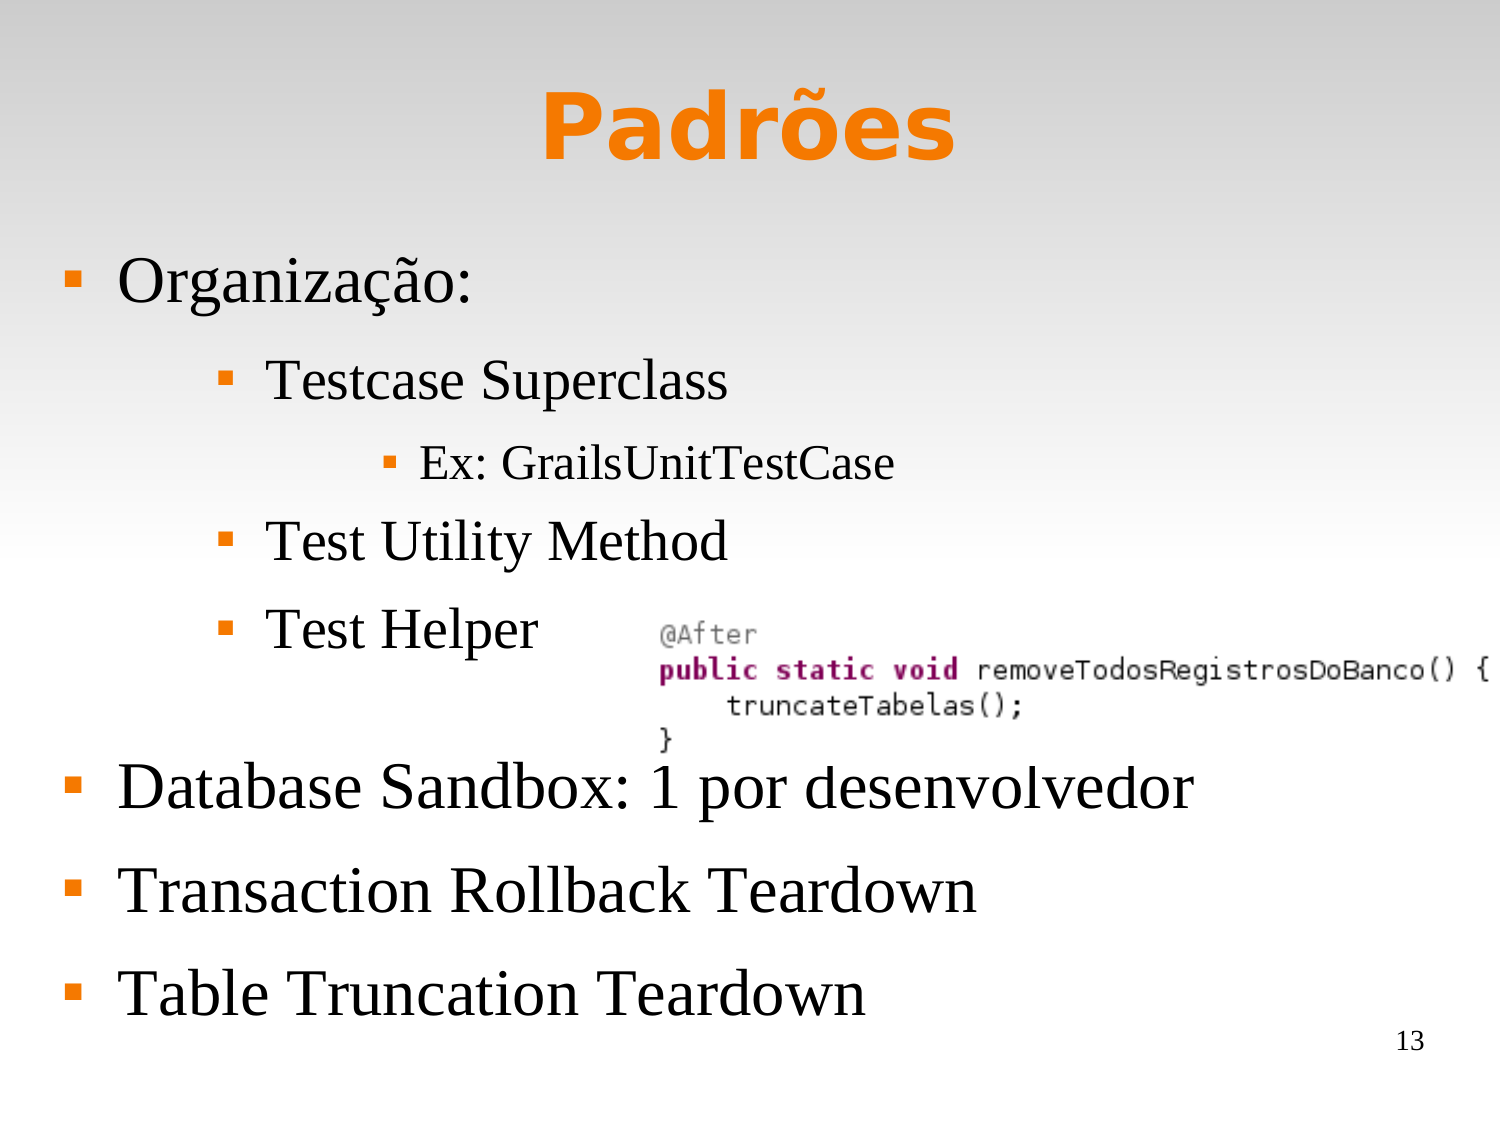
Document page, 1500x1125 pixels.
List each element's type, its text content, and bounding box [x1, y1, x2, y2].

title Padrões [29, 30, 1469, 225]
picture [655, 617, 1499, 766]
list Organização: Testcase Superclass Ex: GrailsUnitTestCase Test Utility Method Test Helper Database Sandbox: 1 por desenvolvedor Transaction Rollback Teardown Table Truncation Teardown [29, 243, 1469, 1087]
